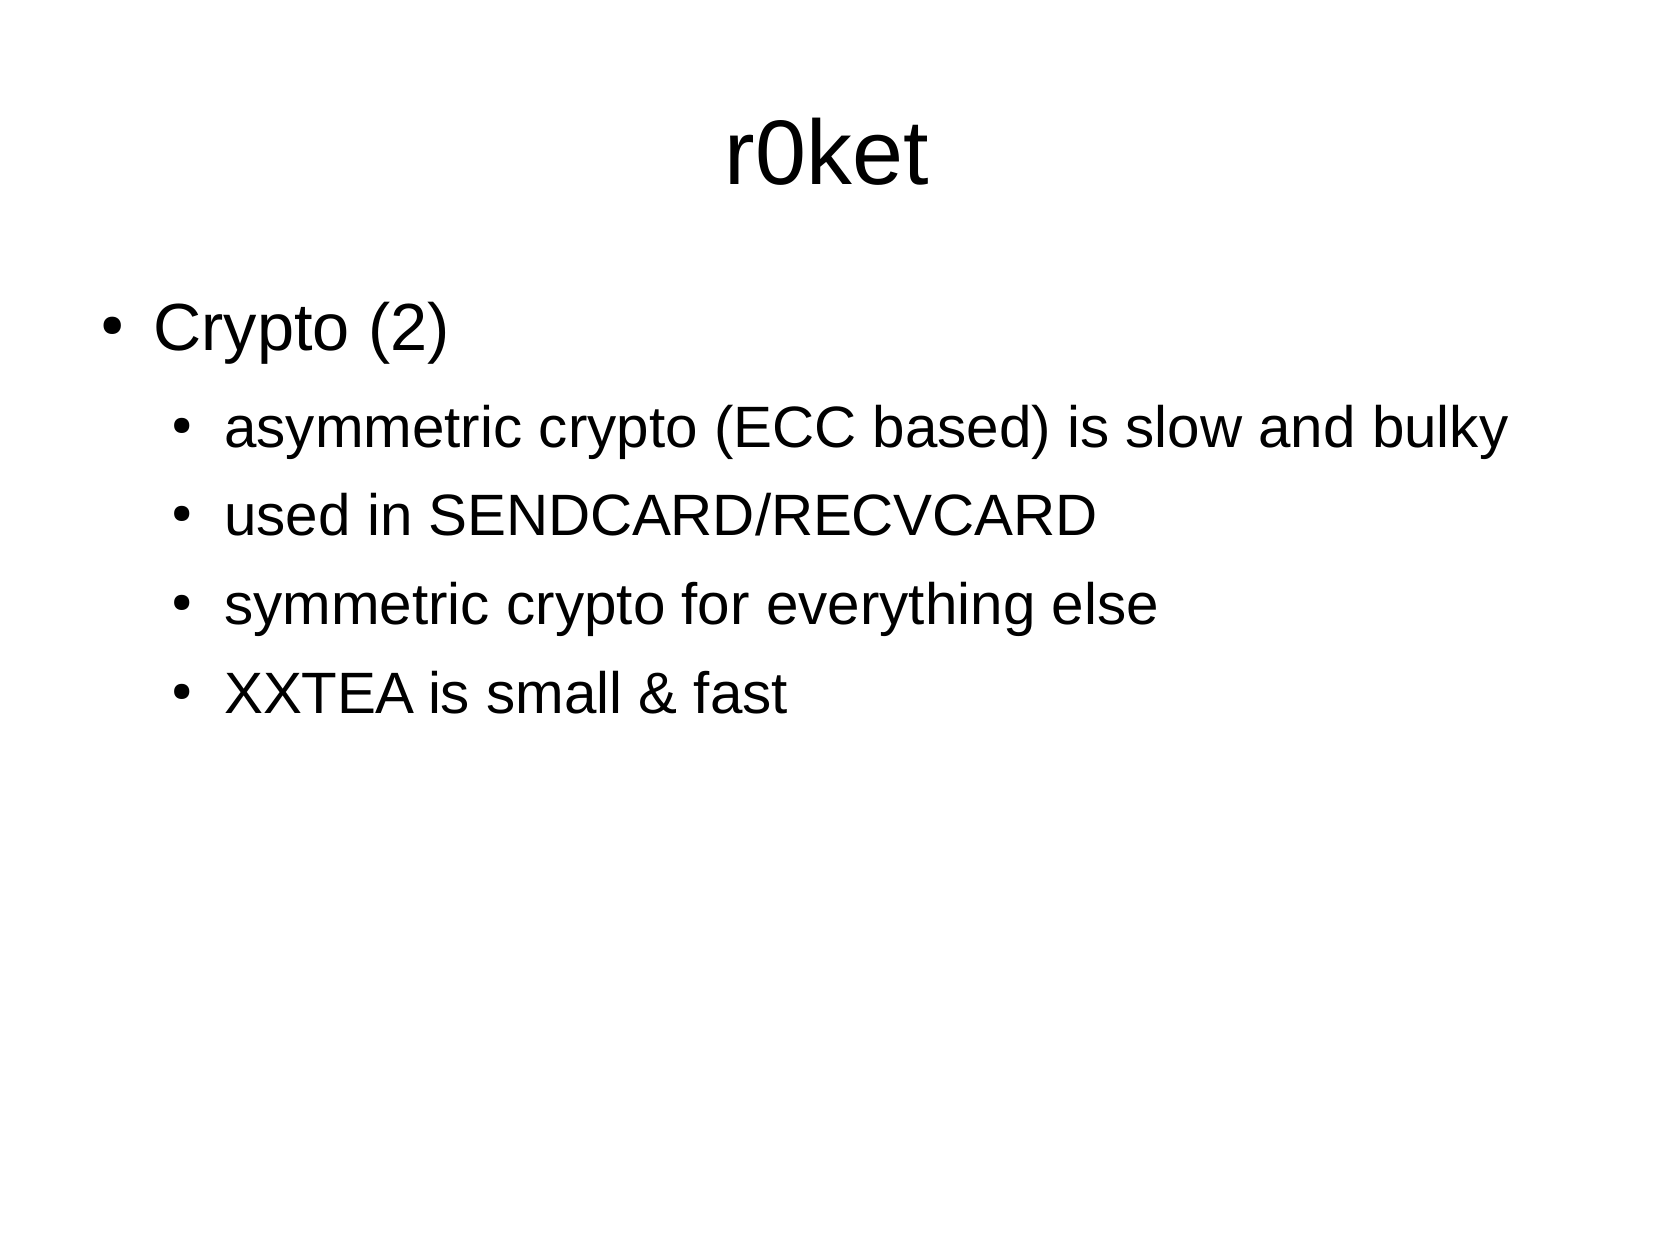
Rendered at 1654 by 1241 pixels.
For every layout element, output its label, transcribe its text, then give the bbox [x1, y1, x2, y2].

title r0ket [82, 49, 1571, 257]
list Crypto (2) asymmetric crypto (ECC based) is slow and bulky used in SENDCARD/RECVCARD symmetric crypto for everything else XXTEA is small & fast [82, 290, 1571, 1109]
